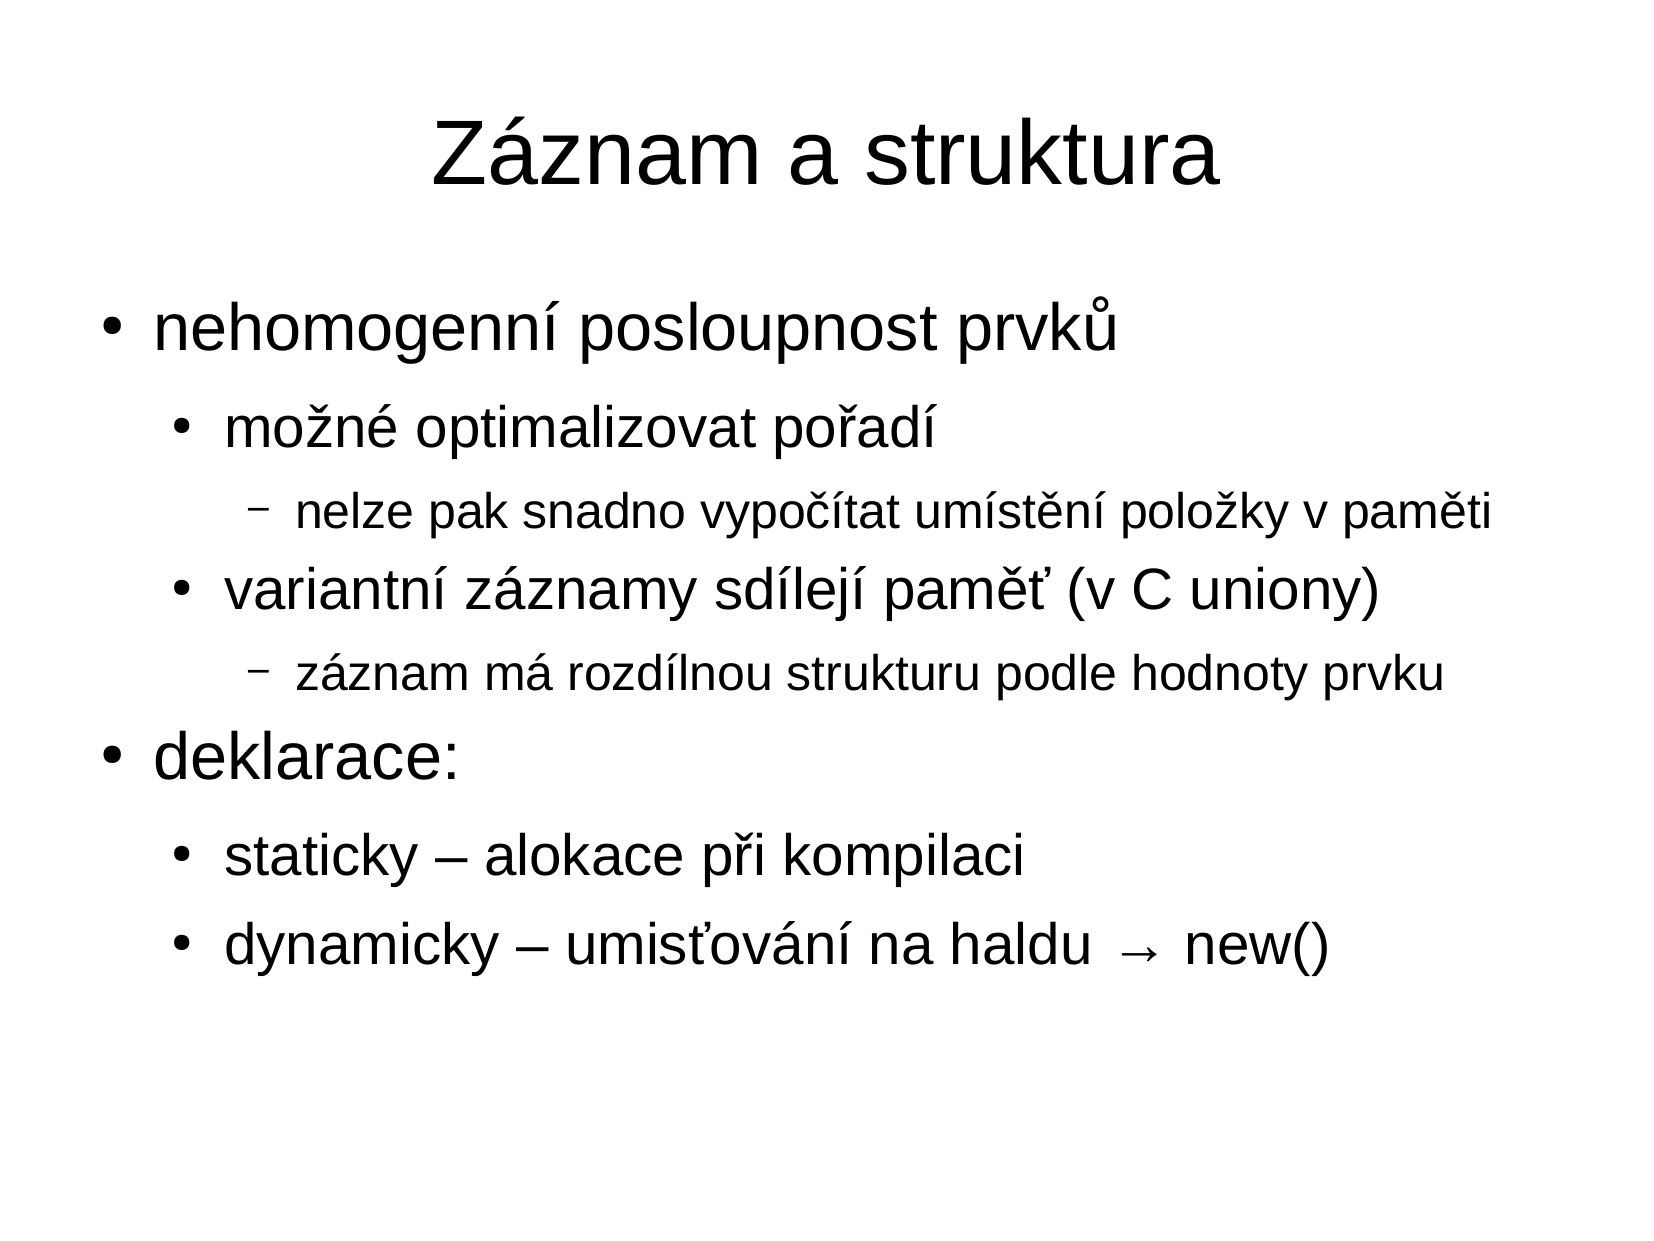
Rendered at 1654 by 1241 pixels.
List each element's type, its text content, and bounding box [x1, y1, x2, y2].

title Záznam a struktura [82, 56, 1571, 250]
list nehomogenní posloupnost prvků možné optimalizovat pořadí nelze pak snadno vypočítat umístění položky v paměti variantní záznamy sdílejí paměť (v C uniony) záznam má rozdílnou strukturu podle hodnoty prvku deklarace: staticky – alokace při kompilaci dynamicky – umisťování na haldu → new() [82, 290, 1571, 1094]
